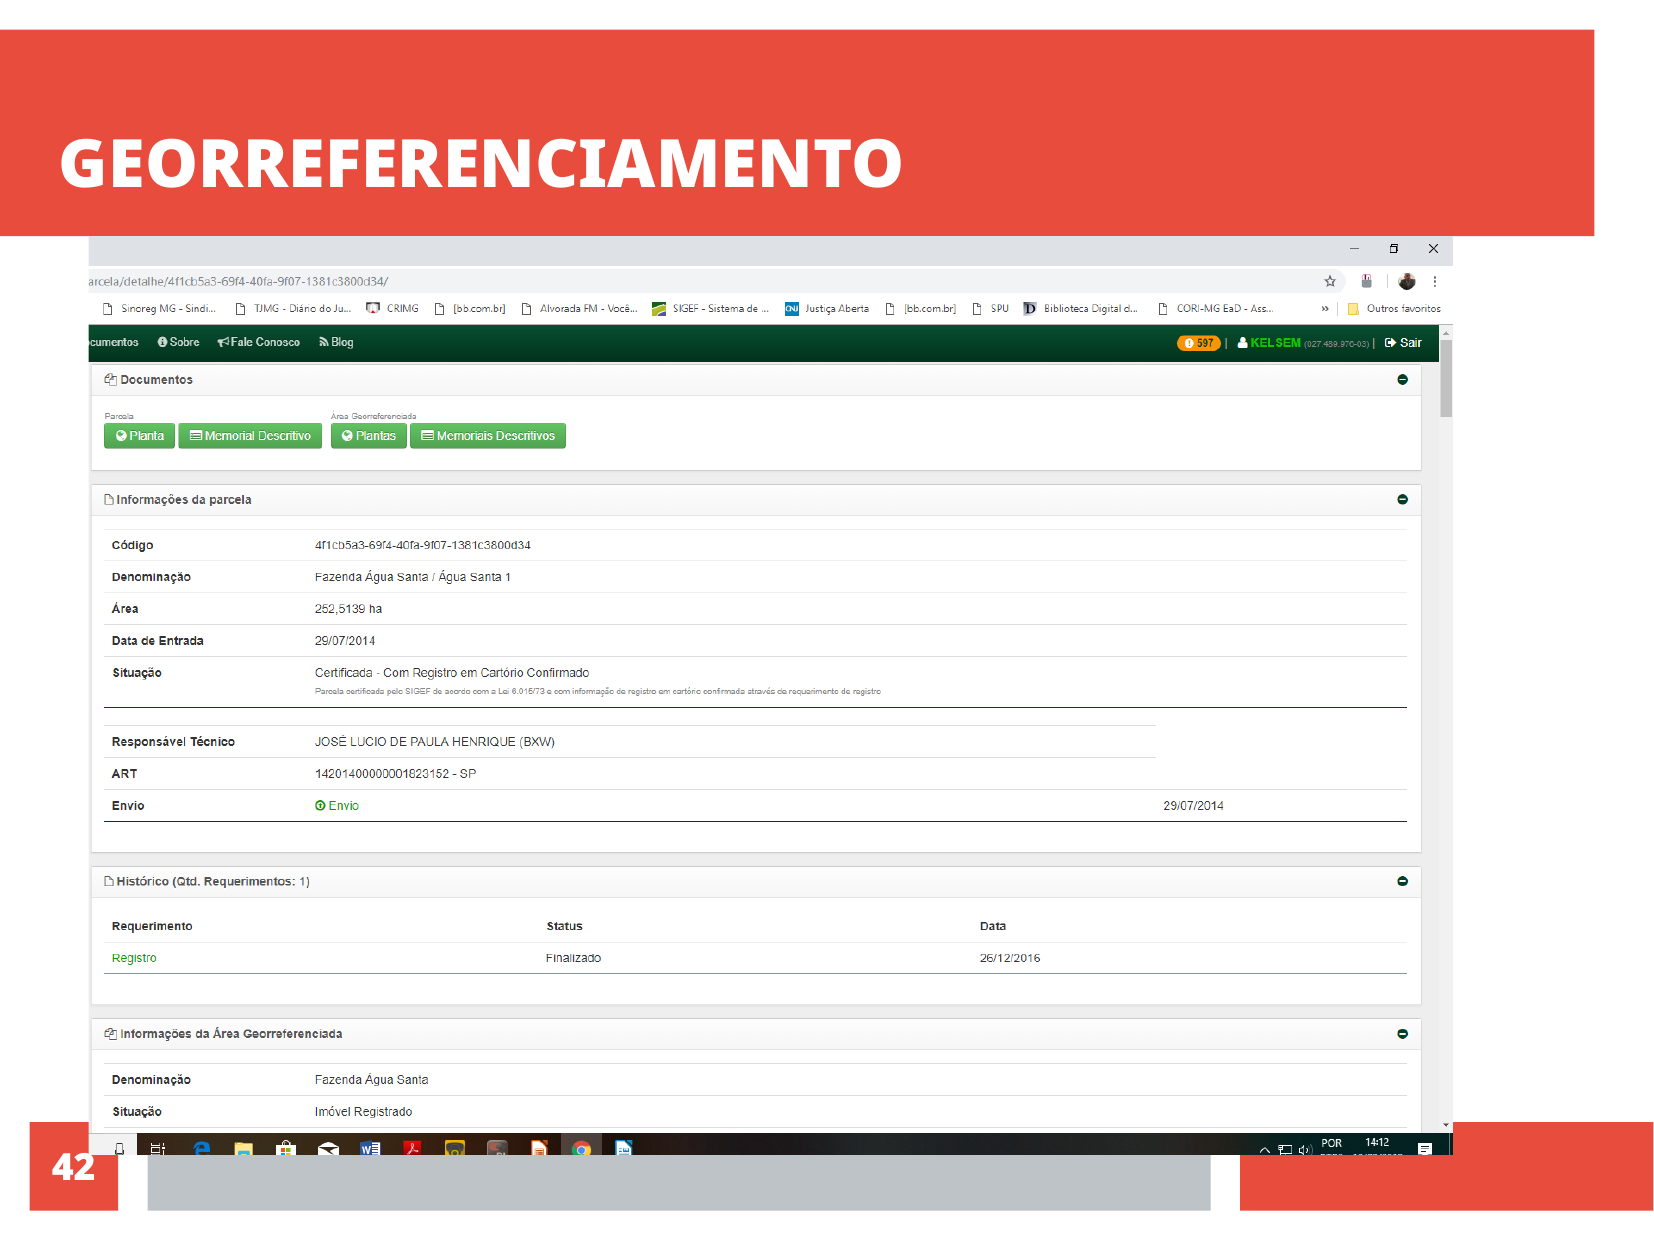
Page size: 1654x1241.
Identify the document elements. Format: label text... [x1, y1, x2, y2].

picture [88, 236, 1453, 1155]
title GEORREFERENCIAMENTO [59, 59, 1595, 207]
